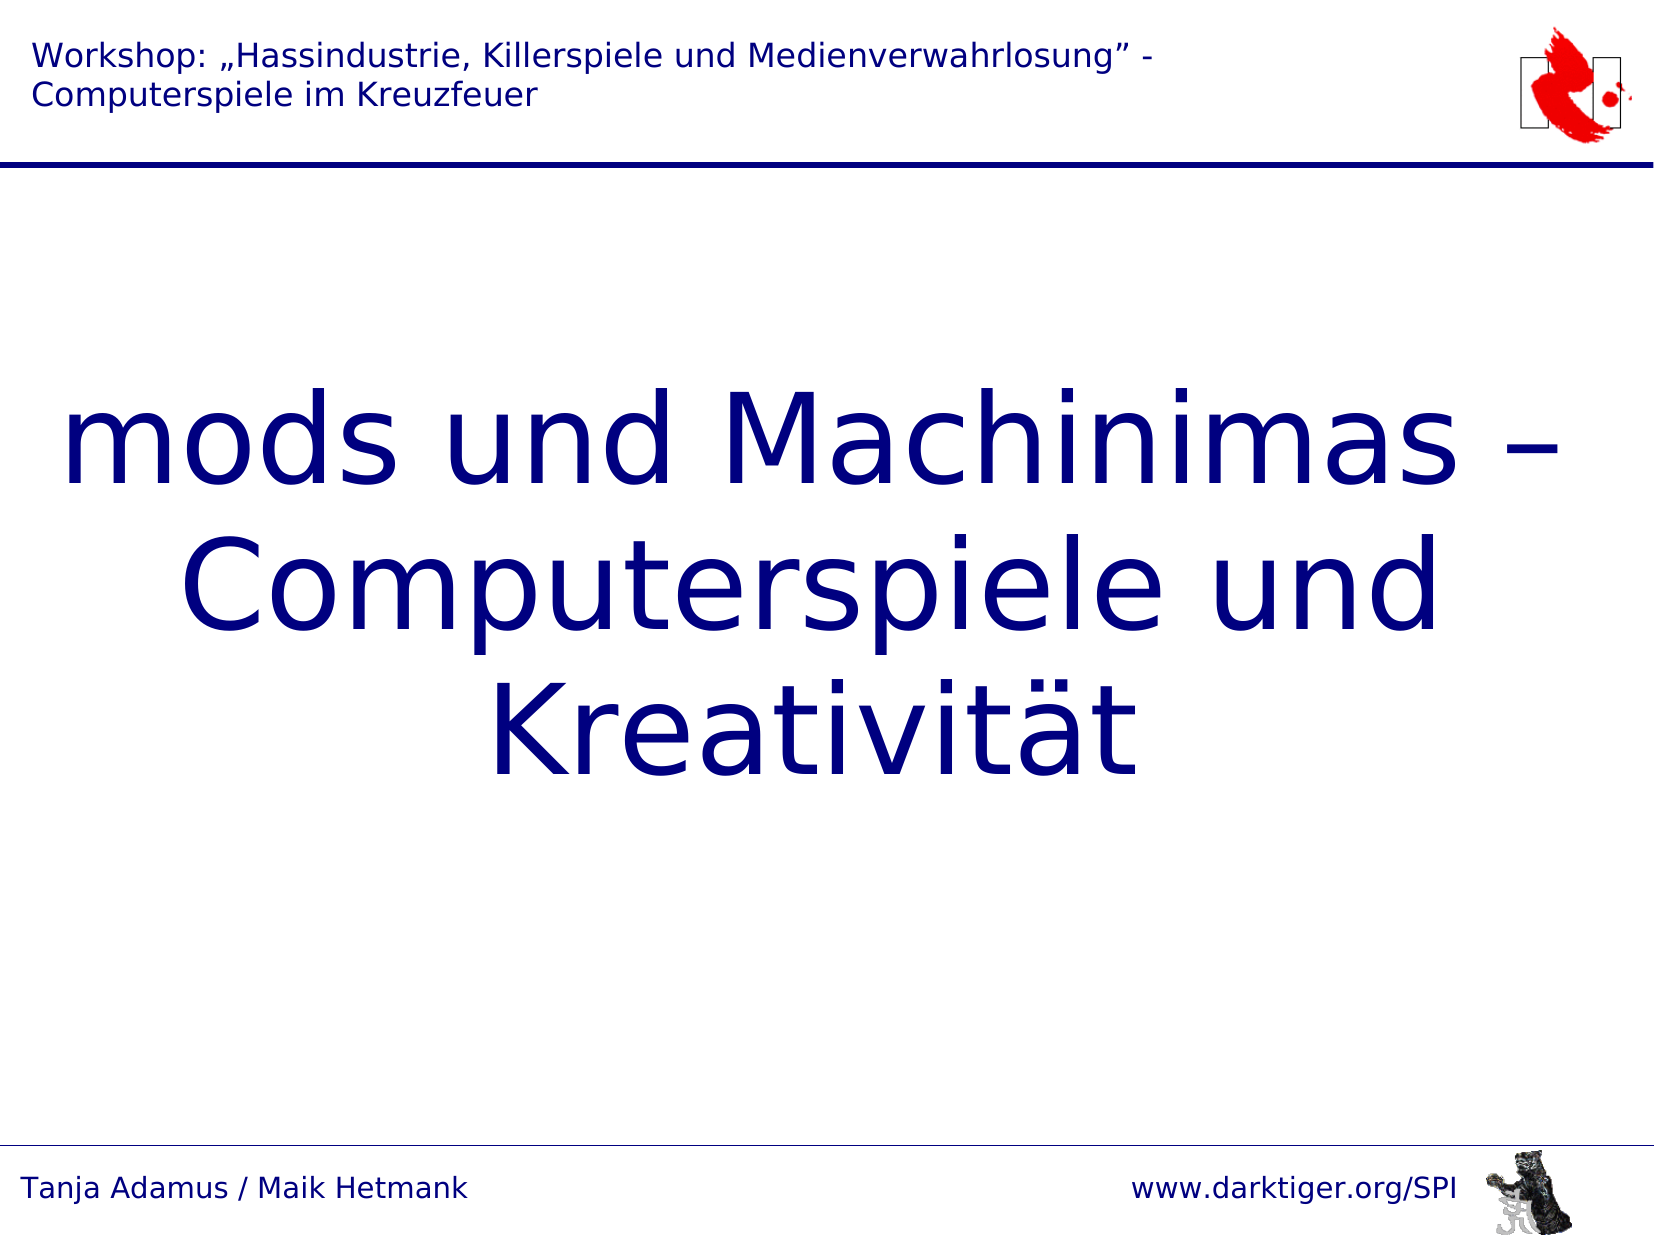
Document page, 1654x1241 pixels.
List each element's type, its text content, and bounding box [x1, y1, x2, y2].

text_box Workshop: „Hassindustrie, Killerspiele und Medienverwahrlosung” - Computerspiele im Kreuzfeuer [16, 29, 1418, 178]
picture [1503, 16, 1632, 148]
text_box mods und Machinimas – Computerspiele und Kreativität [29, 360, 1595, 812]
picture [1486, 1150, 1572, 1235]
